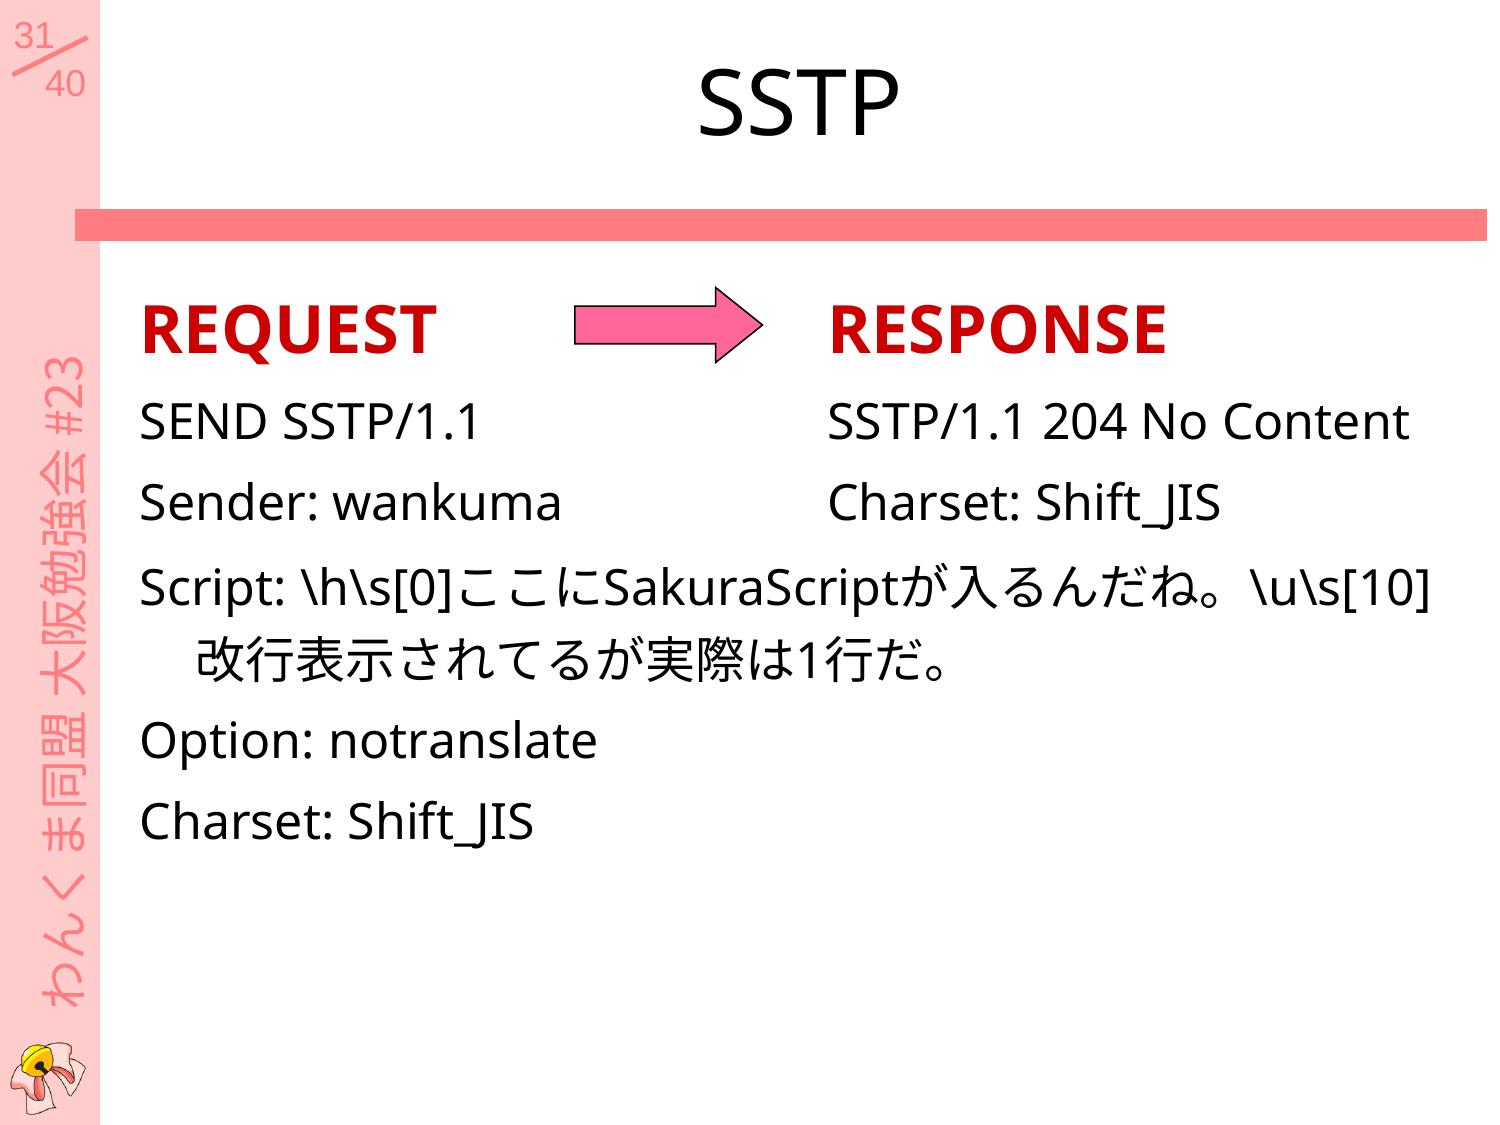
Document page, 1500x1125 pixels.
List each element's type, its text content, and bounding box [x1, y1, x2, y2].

text_box [574, 287, 763, 363]
list REQUEST SEND SSTP/1.1 Sender: wankuma Script: \h\s[0]ここにSakuraScriptが入るんだね。\u\s[10]改行表示されてるが実際は1行だ。 Option: notranslate Charset: Shift_JIS [125, 275, 1476, 1116]
picture [10, 1042, 86, 1115]
title SSTP [125, 0, 1476, 226]
list RESPONSE SSTP/1.1 204 No Content Charset: Shift_JIS [812, 275, 1476, 1101]
